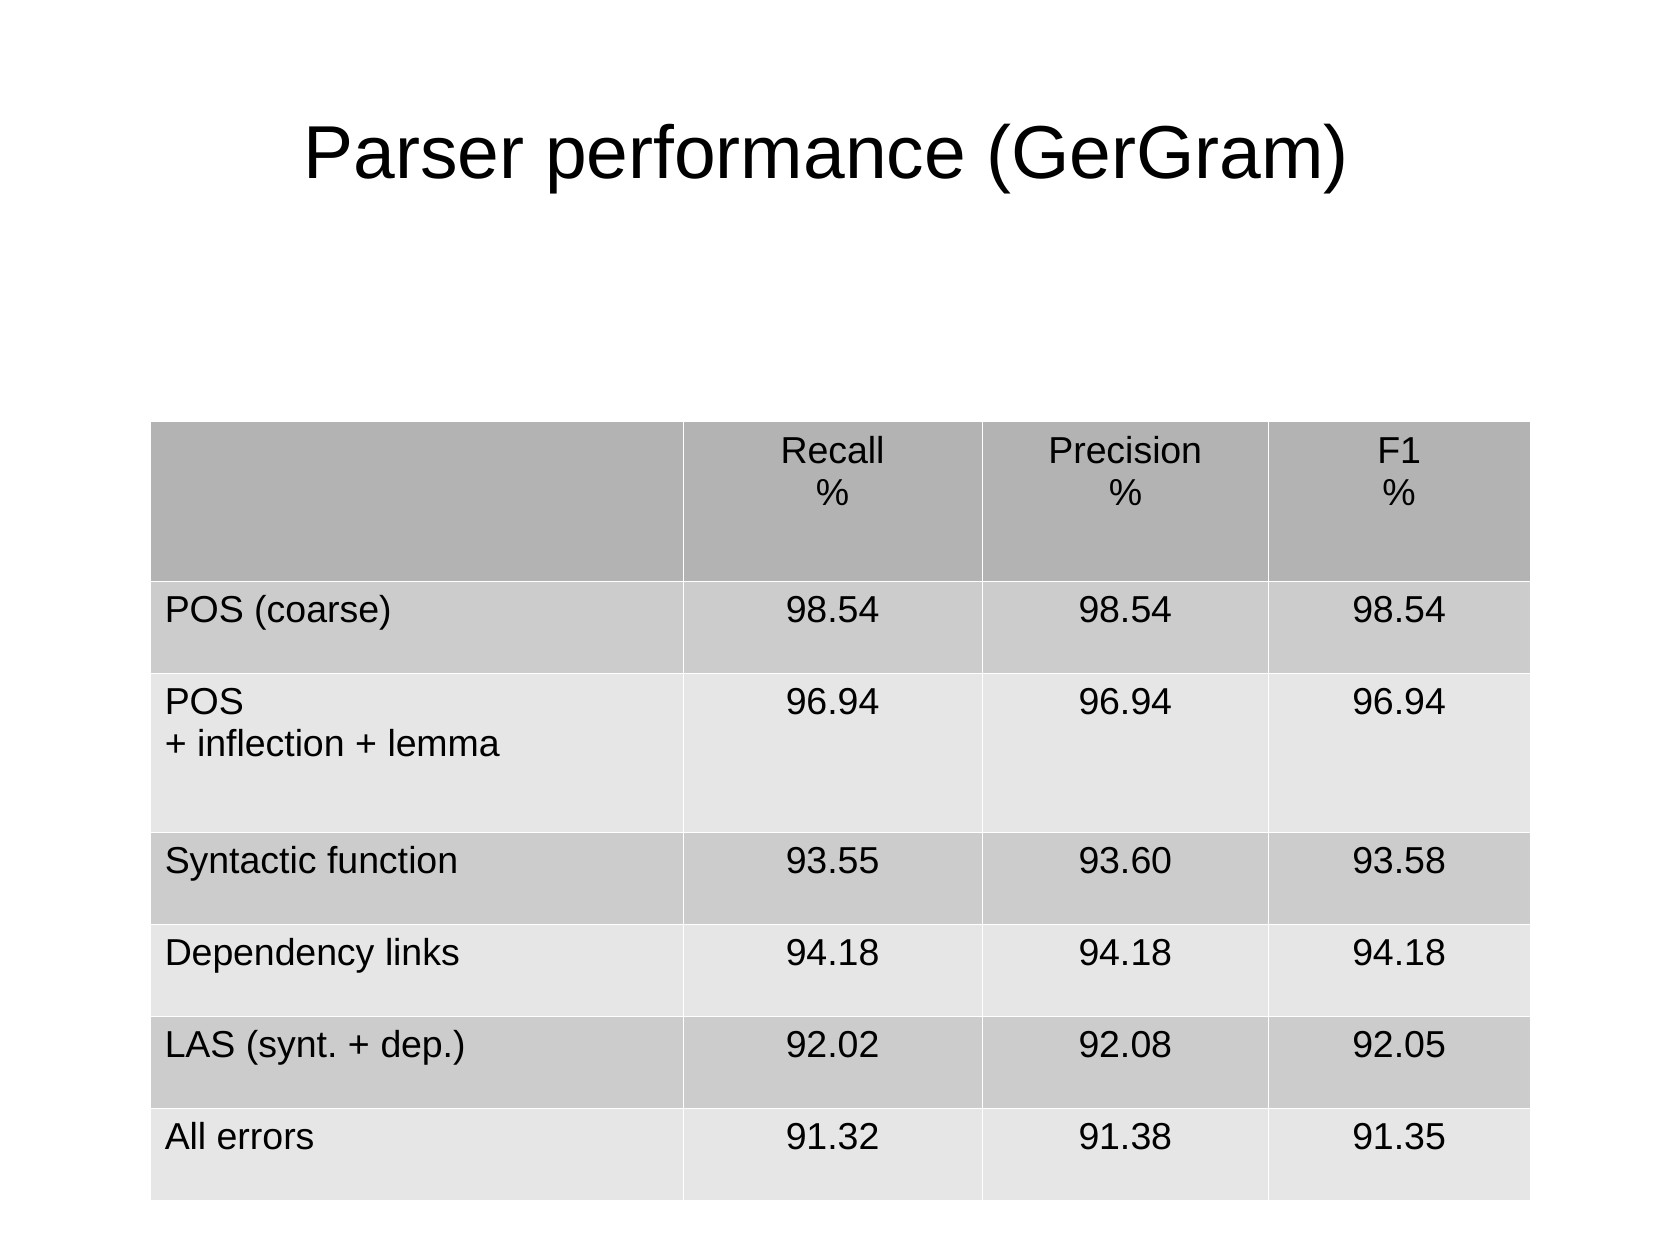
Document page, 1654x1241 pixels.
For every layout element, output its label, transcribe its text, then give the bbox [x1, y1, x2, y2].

table_cell 96.94 [1269, 674, 1530, 832]
table_cell 98.54 [1269, 582, 1530, 673]
title Parser performance (GerGram) [82, 49, 1571, 257]
table_cell 93.58 [1269, 833, 1530, 924]
table_cell 91.38 [983, 1109, 1268, 1200]
table_cell 92.02 [684, 1017, 982, 1108]
table_cell 98.54 [983, 582, 1268, 673]
table_header Precision % [983, 422, 1268, 581]
table_header F1 % [1269, 422, 1530, 581]
table_cell All errors [151, 1109, 683, 1200]
table_cell 93.55 [684, 833, 982, 924]
table_header Recall % [684, 422, 982, 581]
table_cell 98.54 [684, 582, 982, 673]
table_cell 91.35 [1269, 1109, 1530, 1200]
table_cell 96.94 [983, 674, 1268, 832]
table_cell Dependency links [151, 925, 683, 1016]
table_cell 93.60 [983, 833, 1268, 924]
table_cell 94.18 [684, 925, 982, 1016]
table_cell 91.32 [684, 1109, 982, 1200]
table_header [151, 422, 683, 581]
table_cell 94.18 [1269, 925, 1530, 1016]
table_cell LAS (synt. + dep.) [151, 1017, 683, 1108]
table_cell 92.08 [983, 1017, 1268, 1108]
table_cell 96.94 [684, 674, 982, 832]
table_cell POS (coarse) [151, 582, 683, 673]
table_cell 92.05 [1269, 1017, 1530, 1108]
table_cell Syntactic function [151, 833, 683, 924]
table_cell POS + inflection + lemma [151, 674, 683, 832]
table_cell 94.18 [983, 925, 1268, 1016]
